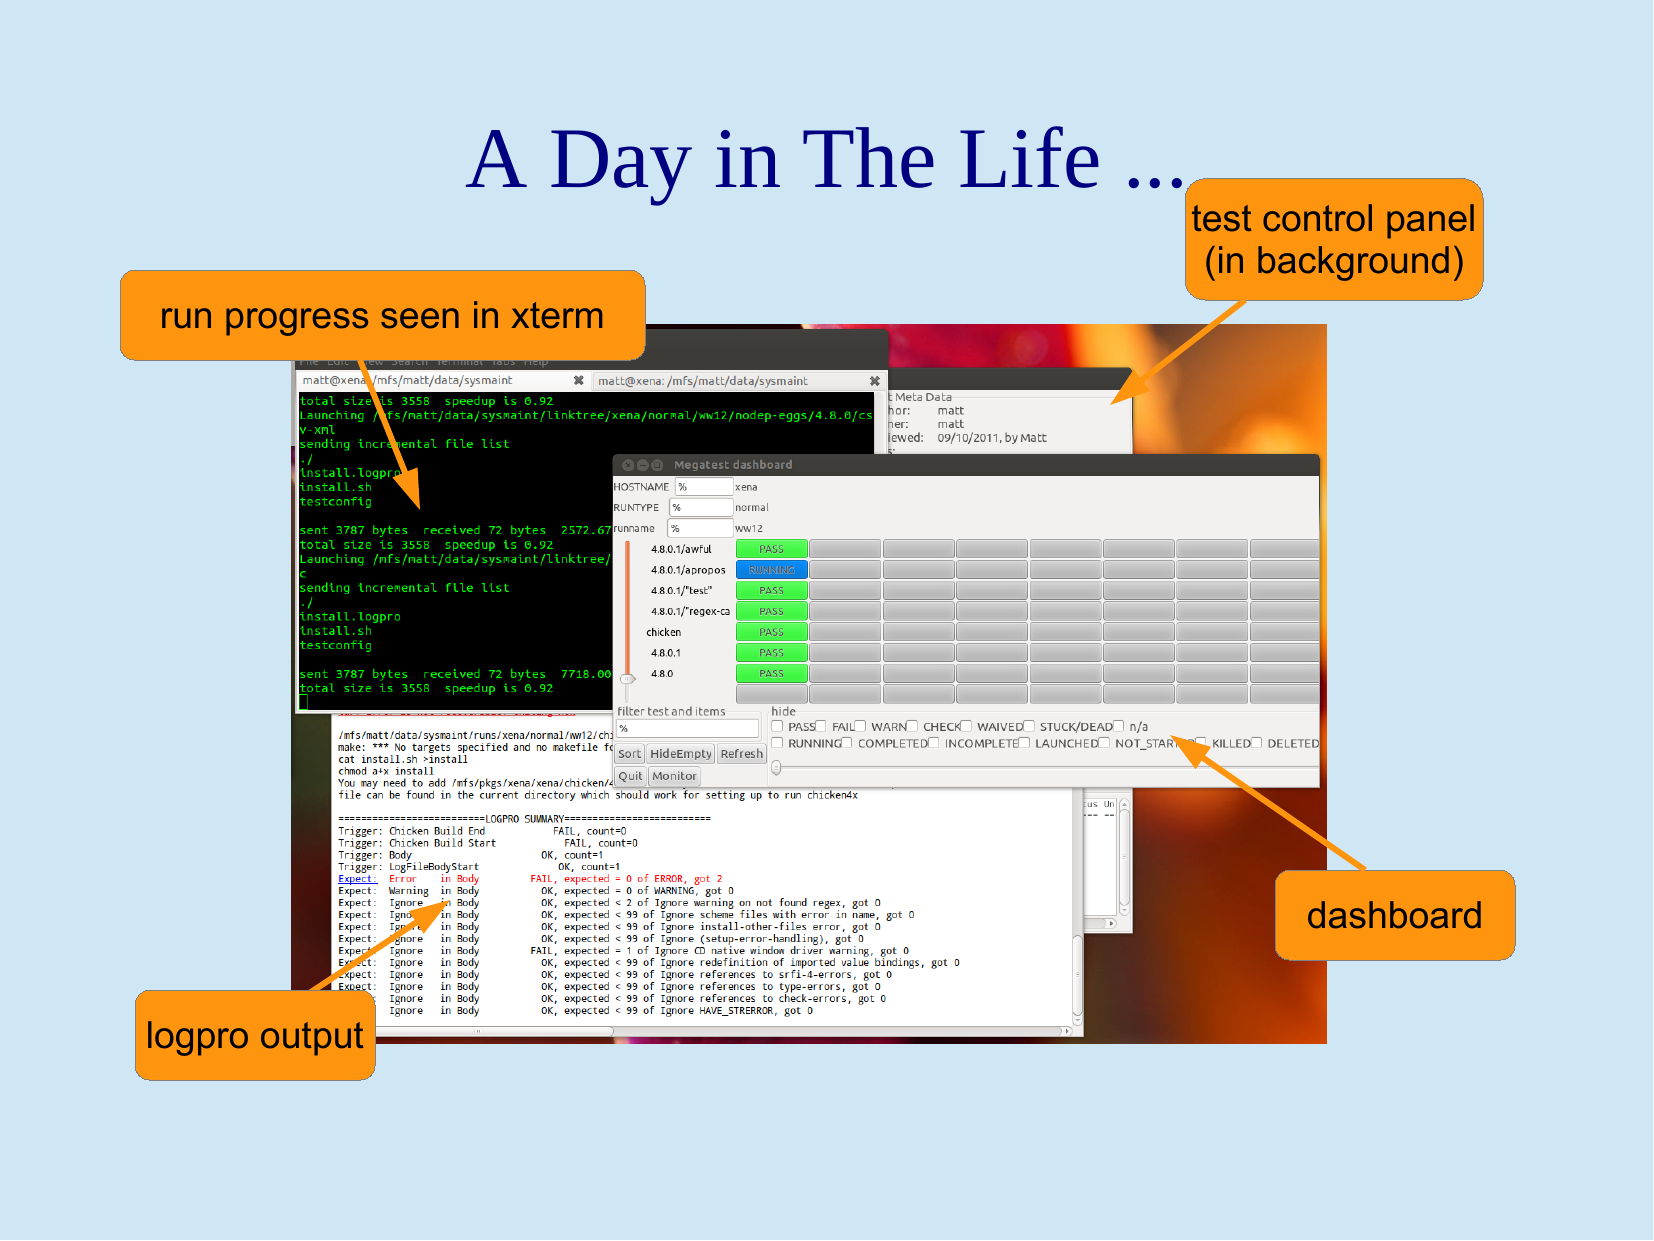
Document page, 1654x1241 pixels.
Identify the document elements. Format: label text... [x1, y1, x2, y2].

text_box run progress seen in xterm [120, 270, 646, 361]
title A Day in The Life ... [82, 55, 1571, 263]
text_box dashboard [1275, 870, 1516, 961]
text_box test control panel (in background) [1185, 178, 1484, 301]
text_box logpro output [135, 990, 376, 1081]
picture [291, 324, 1327, 1044]
